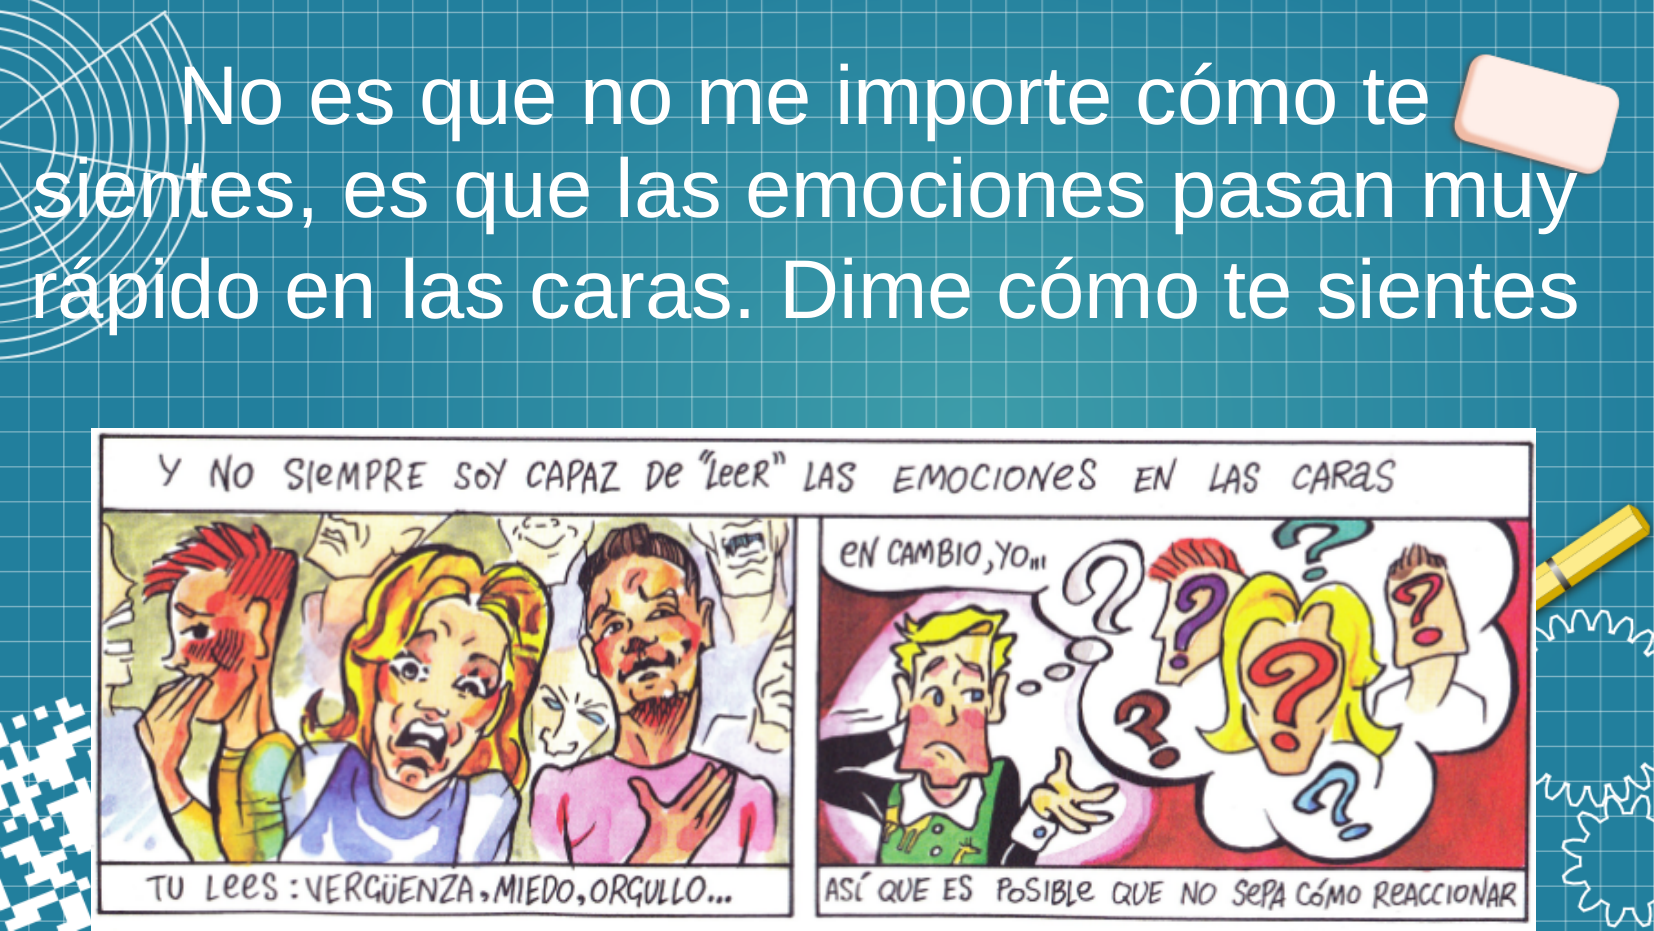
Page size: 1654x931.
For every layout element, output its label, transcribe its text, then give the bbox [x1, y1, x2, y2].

title No es que no me importe cómo te sientes, es que las emociones pasan muy rápido en las caras. Dime cómo te sientes [29, 2, 1582, 385]
picture [0, 0, 1654, 931]
